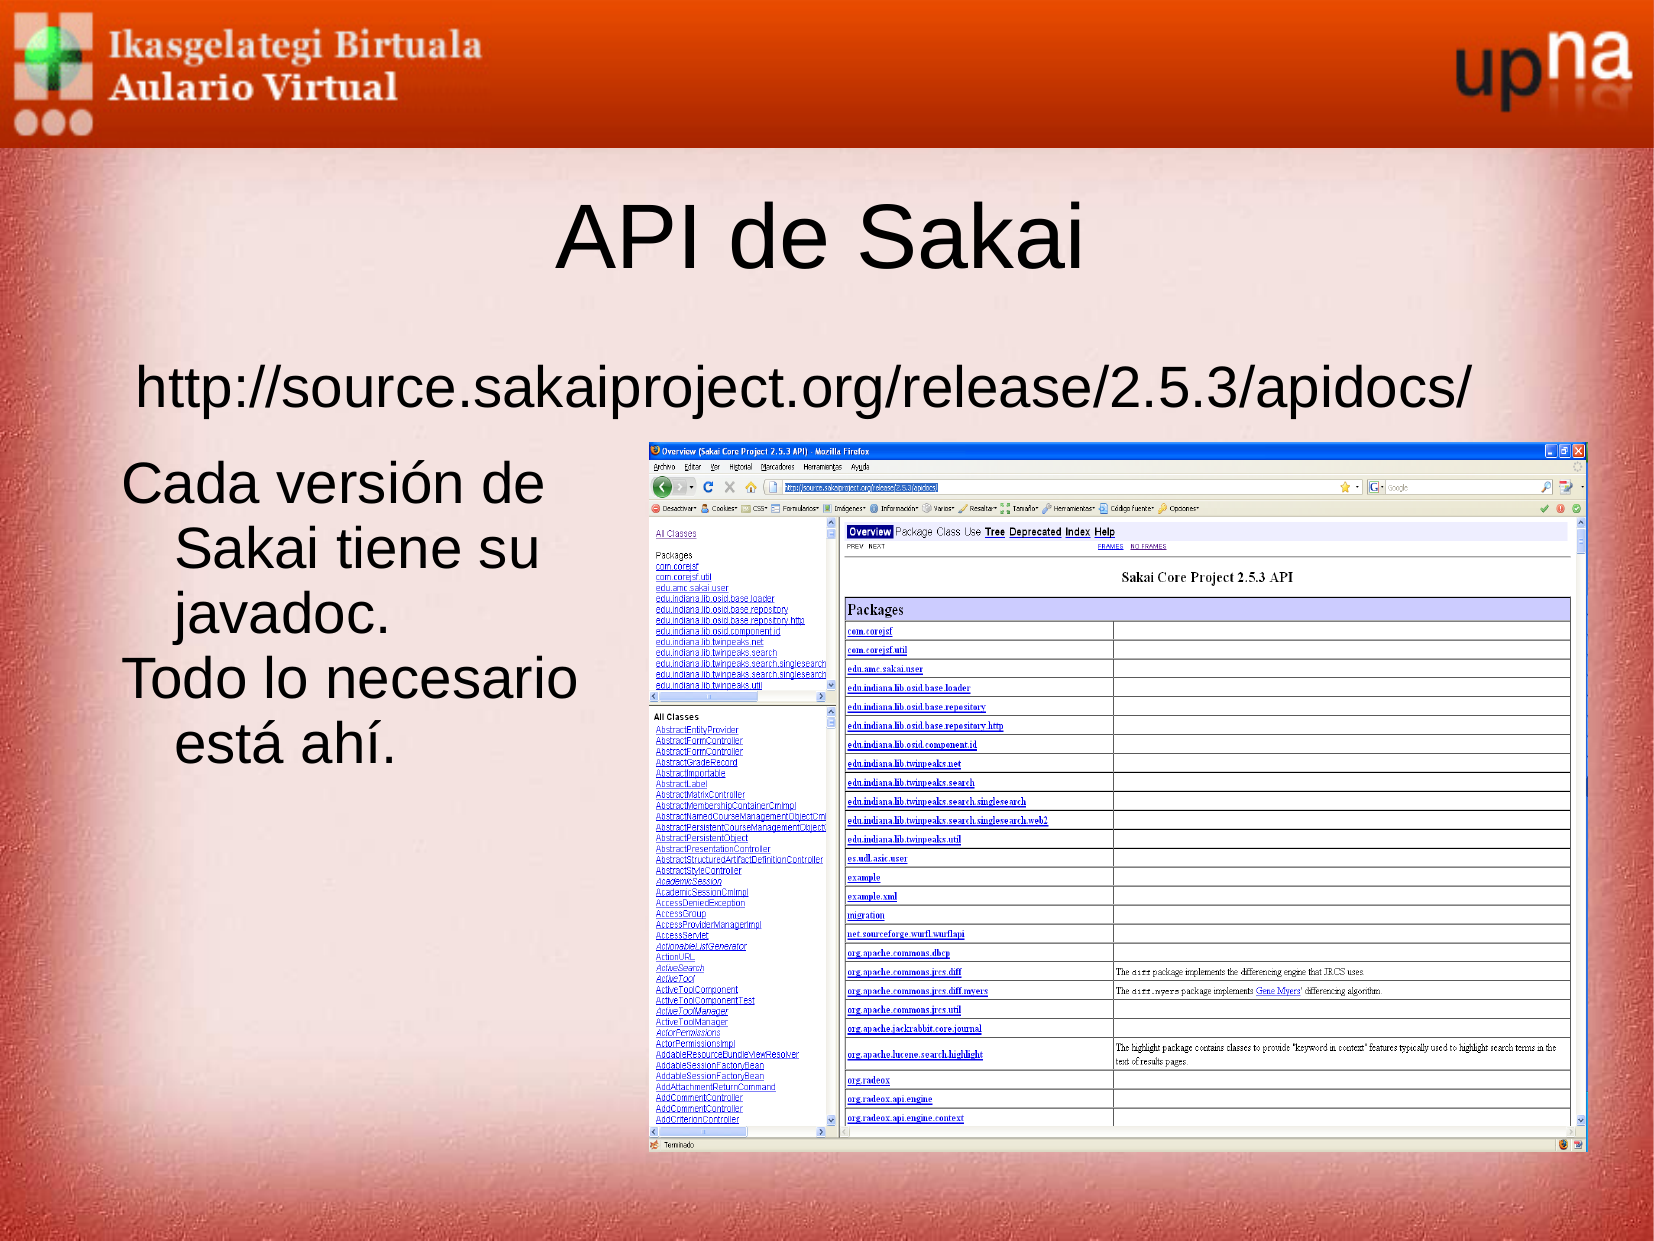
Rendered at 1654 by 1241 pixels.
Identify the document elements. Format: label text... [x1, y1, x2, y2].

text_box Cada versión de Sakai tiene su javadoc. Todo lo necesario está ahí. [88, 442, 650, 1123]
picture [0, 0, 1654, 1241]
list http://source.sakaiproject.org/release/2.5.3/apidocs/ [118, 354, 1536, 442]
title API de Sakai [76, 147, 1565, 326]
